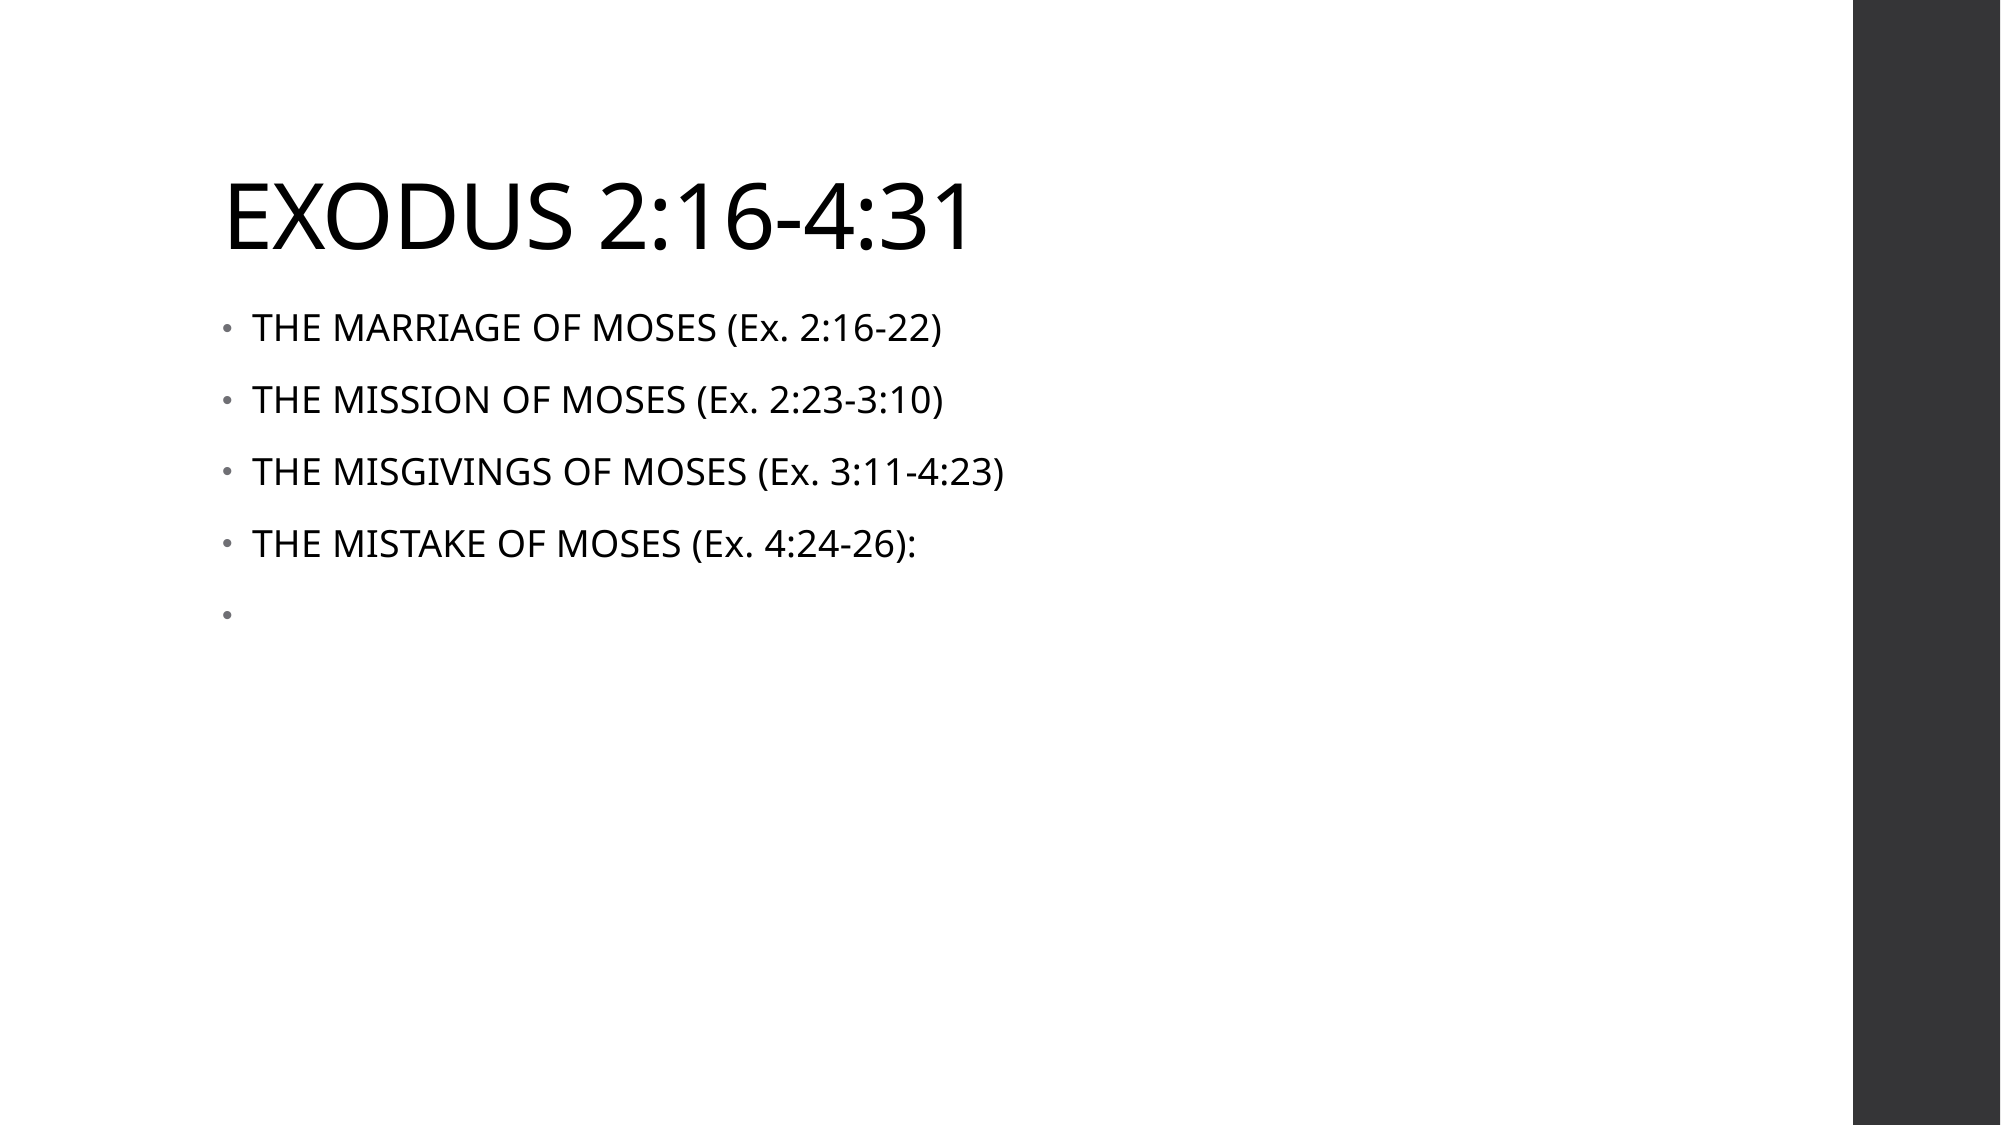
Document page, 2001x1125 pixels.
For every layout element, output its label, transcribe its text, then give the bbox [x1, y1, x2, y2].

title EXODUS 2:16-4:31 [206, 60, 1797, 278]
list THE MARRIAGE OF MOSES (Ex. 2:16-22) THE MISSION OF MOSES (Ex. 2:23-3:10) THE MISGIVINGS OF MOSES (Ex. 3:11-4:23) THE MISTAKE OF MOSES (Ex. 4:24-26): [206, 299, 1617, 1014]
